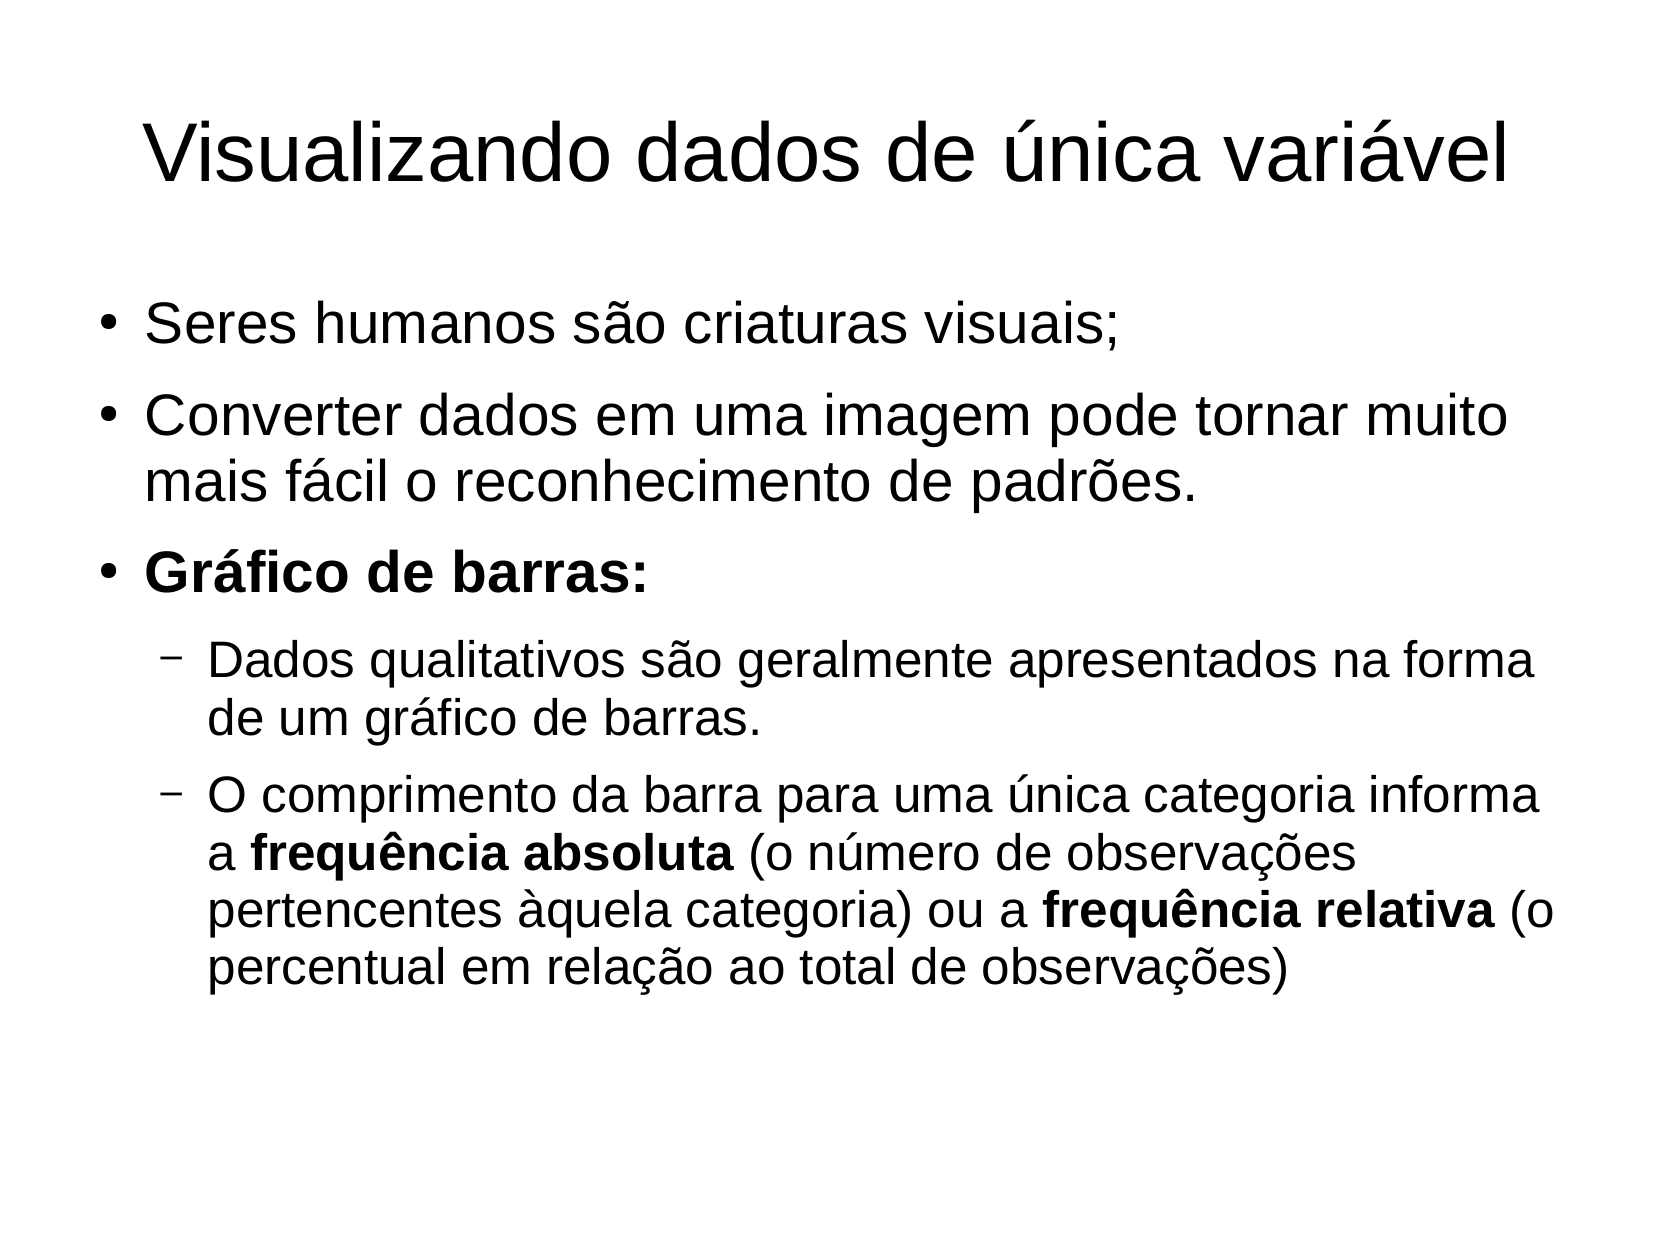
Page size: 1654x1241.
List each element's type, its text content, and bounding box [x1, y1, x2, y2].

list Seres humanos são criaturas visuais; Converter dados em uma imagem pode tornar muito mais fácil o reconhecimento de padrões. Gráfico de barras: Dados qualitativos são geralmente apresentados na forma de um gráfico de barras. O comprimento da barra para uma única categoria informa a frequência absoluta (o número de observações pertencentes àquela categoria) ou a frequência relativa (o percentual em relação ao total de observações) [82, 290, 1571, 1010]
title Visualizando dados de única variável [82, 49, 1571, 257]
